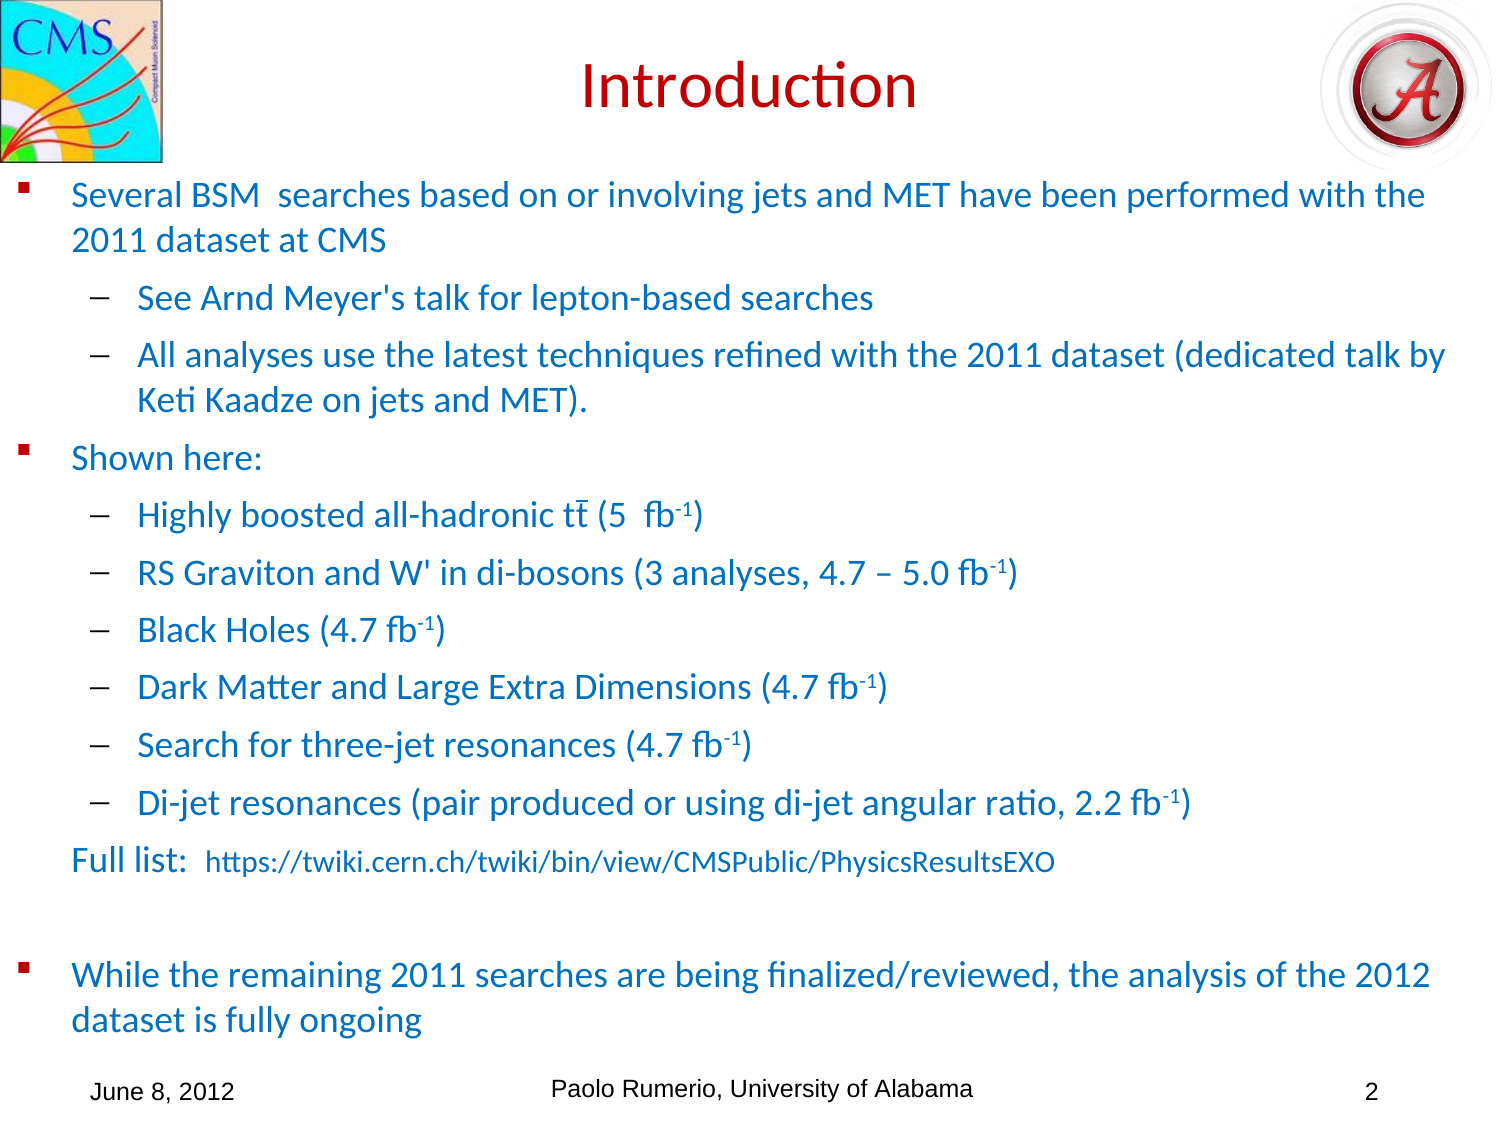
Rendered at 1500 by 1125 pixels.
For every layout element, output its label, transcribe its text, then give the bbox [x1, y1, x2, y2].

text_box Introduction [163, 0, 1319, 162]
picture [1319, 0, 1500, 180]
picture [0, 0, 163, 163]
text_box Several BSM searches based on or involving jets and MET have been performed with the 2011 dataset at CMS See Arnd Meyer's talk for lepton-based searches All analyses use the latest techniques refined with the 2011 dataset (dedicated talk by Keti Kaadze on jets and MET). Shown here: Highly boosted all-hadronic tt (5 fb-1) RS Graviton and W' in di-bosons (3 analyses, 4.7 – 5.0 fb-1) Black Holes (4.7 fb-1) Dark Matter and Large Extra Dimensions (4.7 fb-1) Search for three-jet resonances (4.7 fb-1) Di-jet resonances (pair produced or using di-jet angular ratio, 2.2 fb-1) Full list: https://twiki.cern.ch/twiki/bin/view/CMSPublic/PhysicsResultsEXO While the remaining 2011 searches are being finalized/reviewed, the analysis of the 2012 dataset is fully ongoing [0, 162, 1471, 938]
